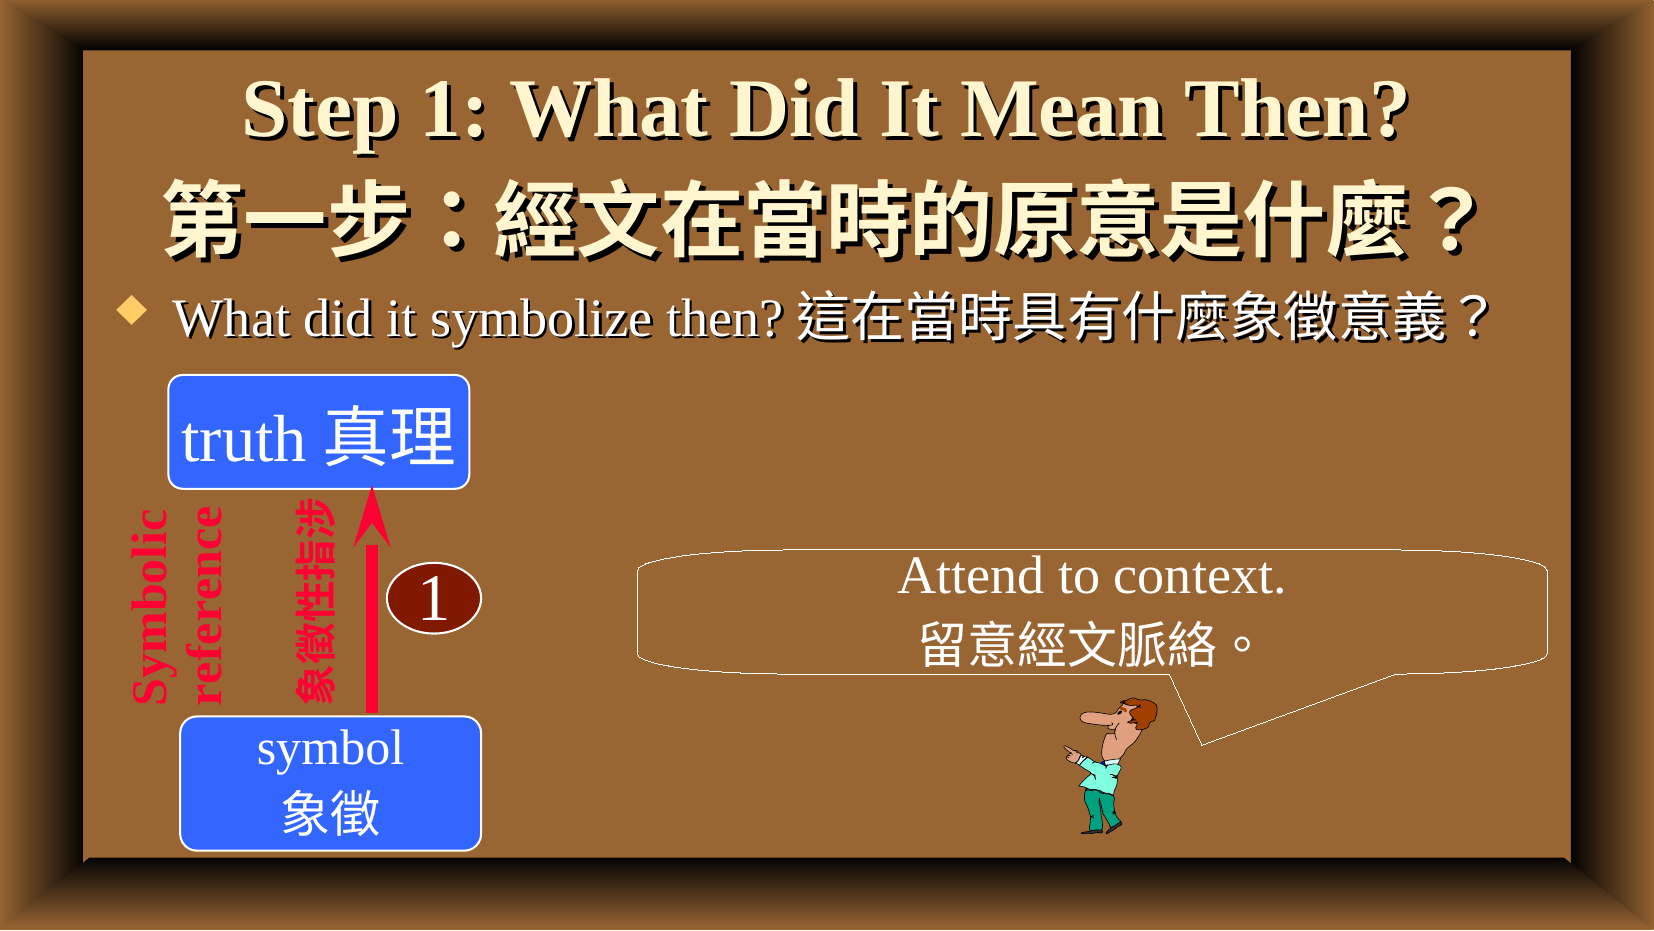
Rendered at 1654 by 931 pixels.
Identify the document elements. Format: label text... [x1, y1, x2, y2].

text_box Attend to context. 留意經文脈絡。 [637, 549, 1548, 746]
text_box symbol 象徵 [180, 716, 482, 851]
text_box Symbolic reference 象徵性指涉 [114, 328, 355, 722]
title Step 1: What Did It Mean Then? 第一步：經文在當時的原意是什麼？ [124, 59, 1530, 265]
text_box truth真理 [355, 374, 470, 489]
text_box 1 [386, 562, 482, 634]
chart [1062, 697, 1159, 835]
list What did it symbolize then?這在當時具有什麼象徵意義？ [101, 265, 1553, 504]
